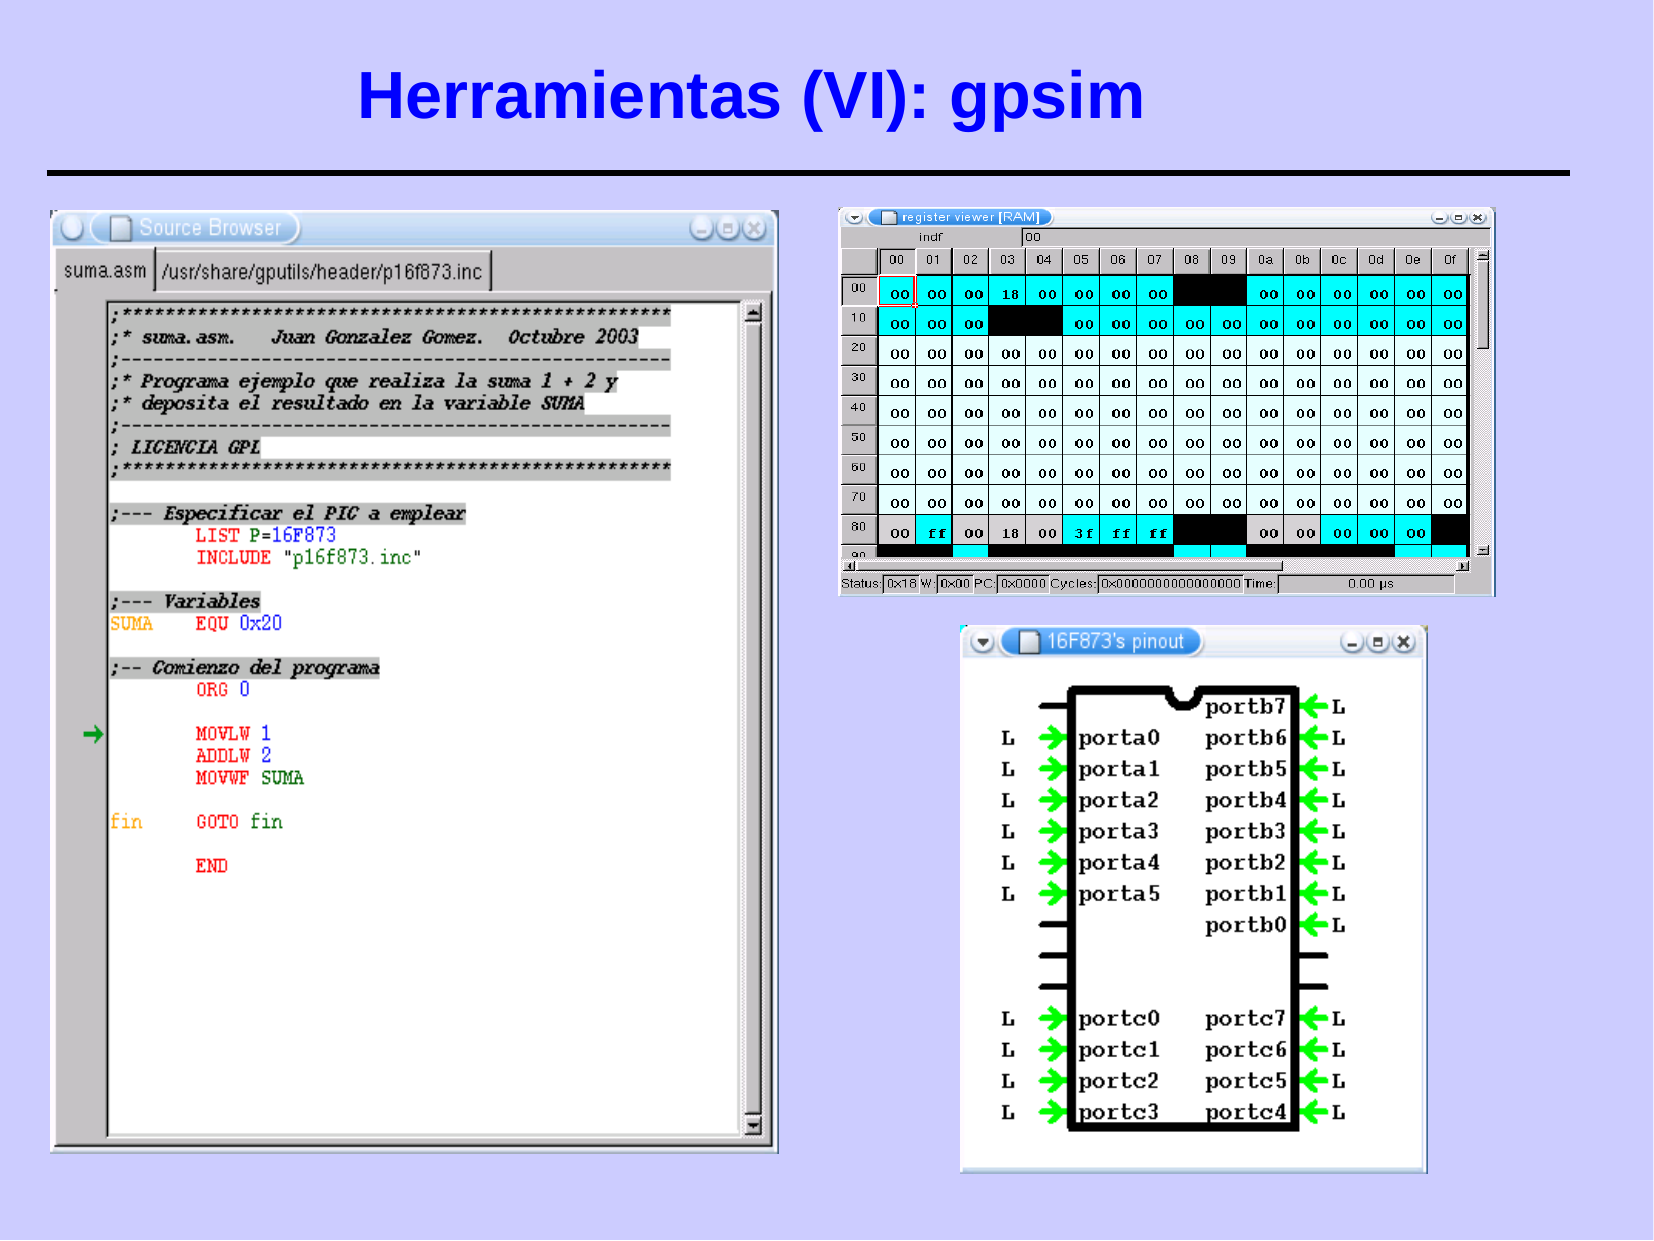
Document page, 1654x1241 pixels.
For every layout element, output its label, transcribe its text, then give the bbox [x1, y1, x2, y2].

title Herramientas (VI): gpsim [114, 0, 1390, 178]
picture [838, 207, 1496, 597]
picture [960, 625, 1428, 1174]
picture [50, 210, 779, 1154]
